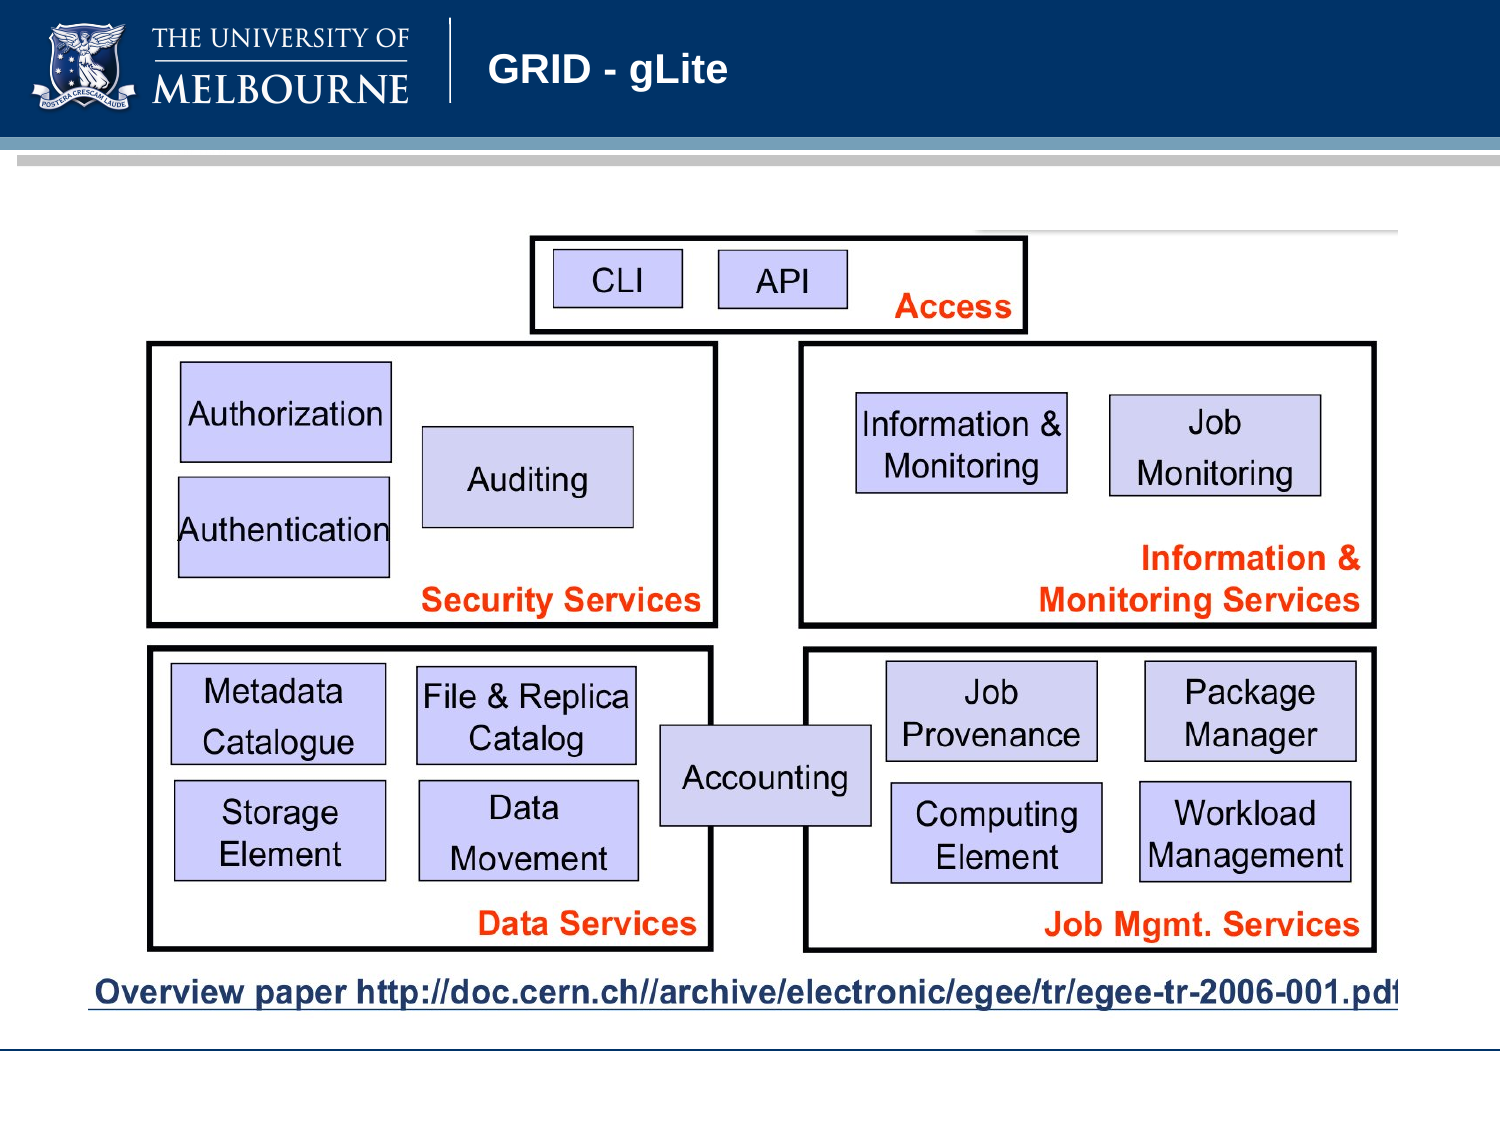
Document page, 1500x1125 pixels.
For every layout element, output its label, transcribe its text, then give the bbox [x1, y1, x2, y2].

title GRID - gLite [487, 19, 1438, 118]
picture [24, 17, 413, 119]
picture [87, 150, 229, 155]
picture [88, 230, 1398, 1034]
